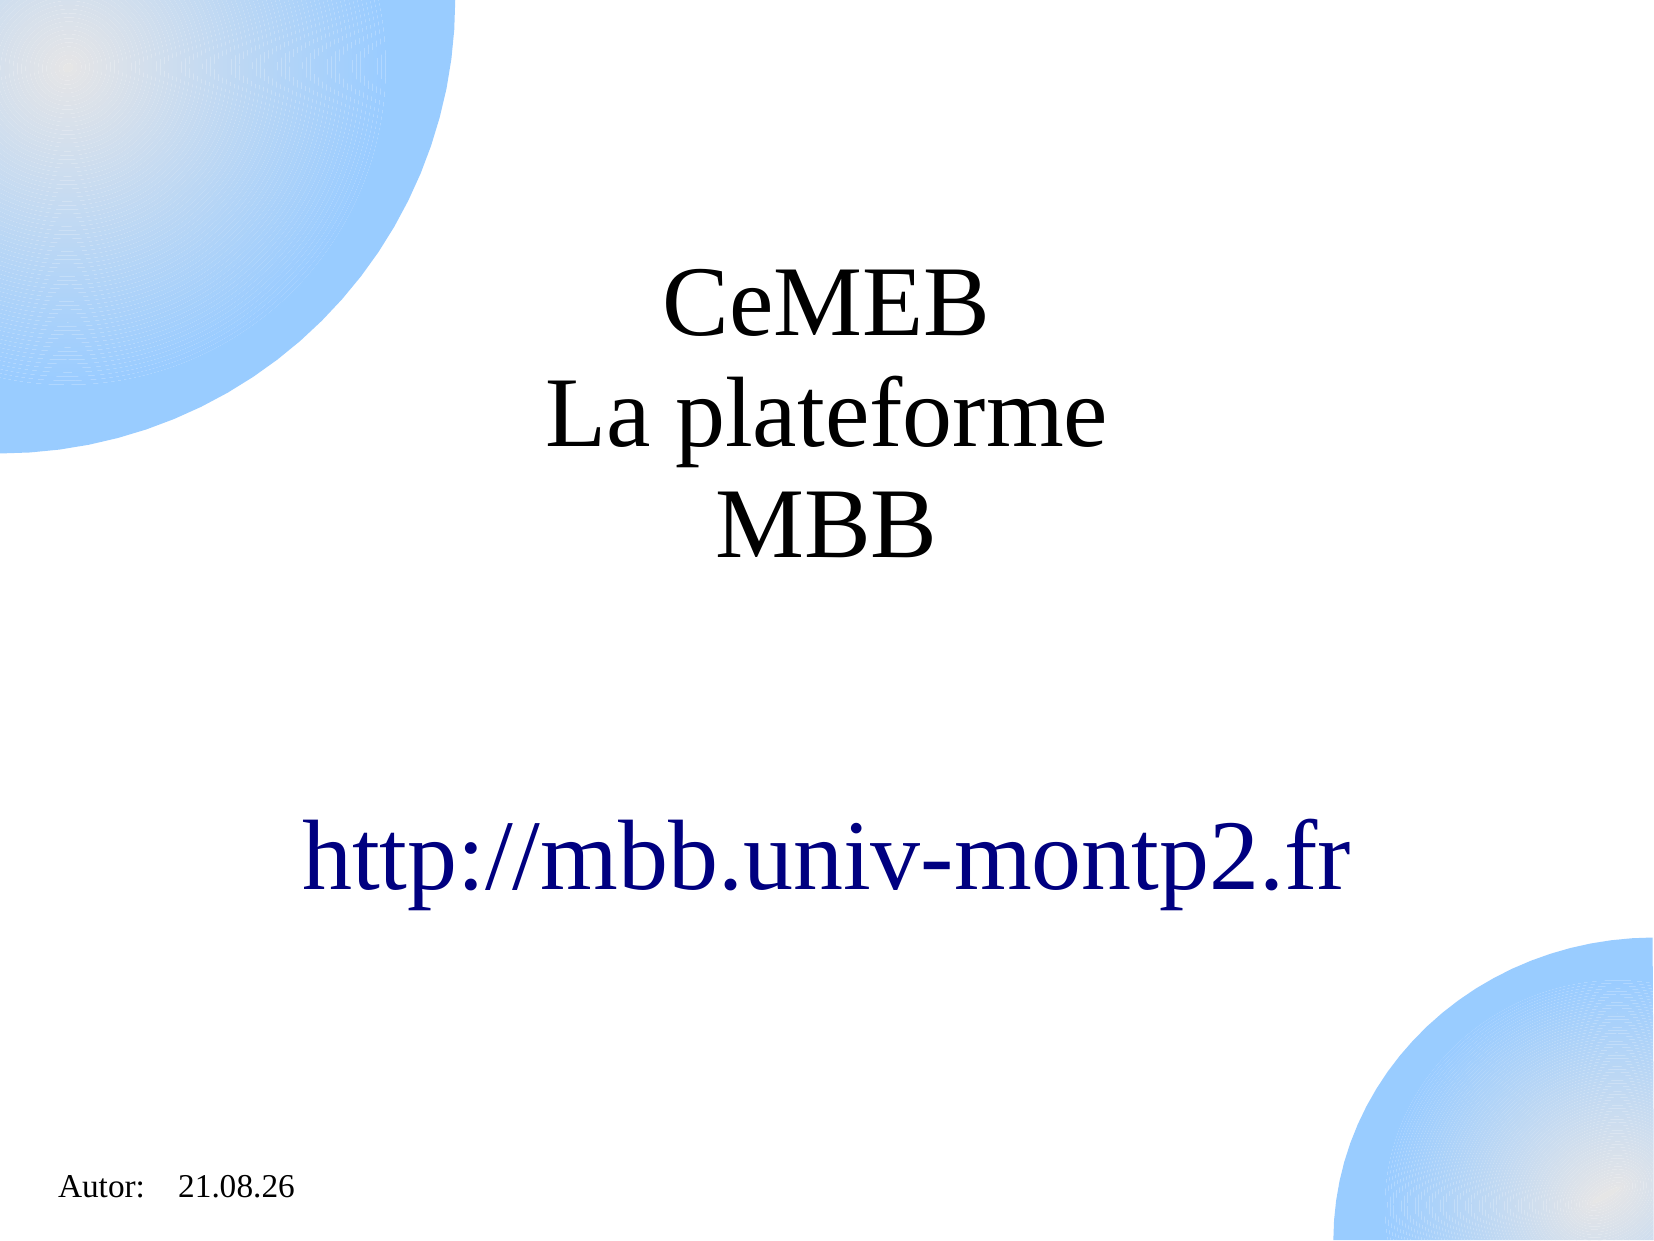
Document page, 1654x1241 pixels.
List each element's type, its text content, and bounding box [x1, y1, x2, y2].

subtitle CeMEB La plateforme MBB http://mbb.univ-montp2.fr [82, 49, 1571, 1109]
